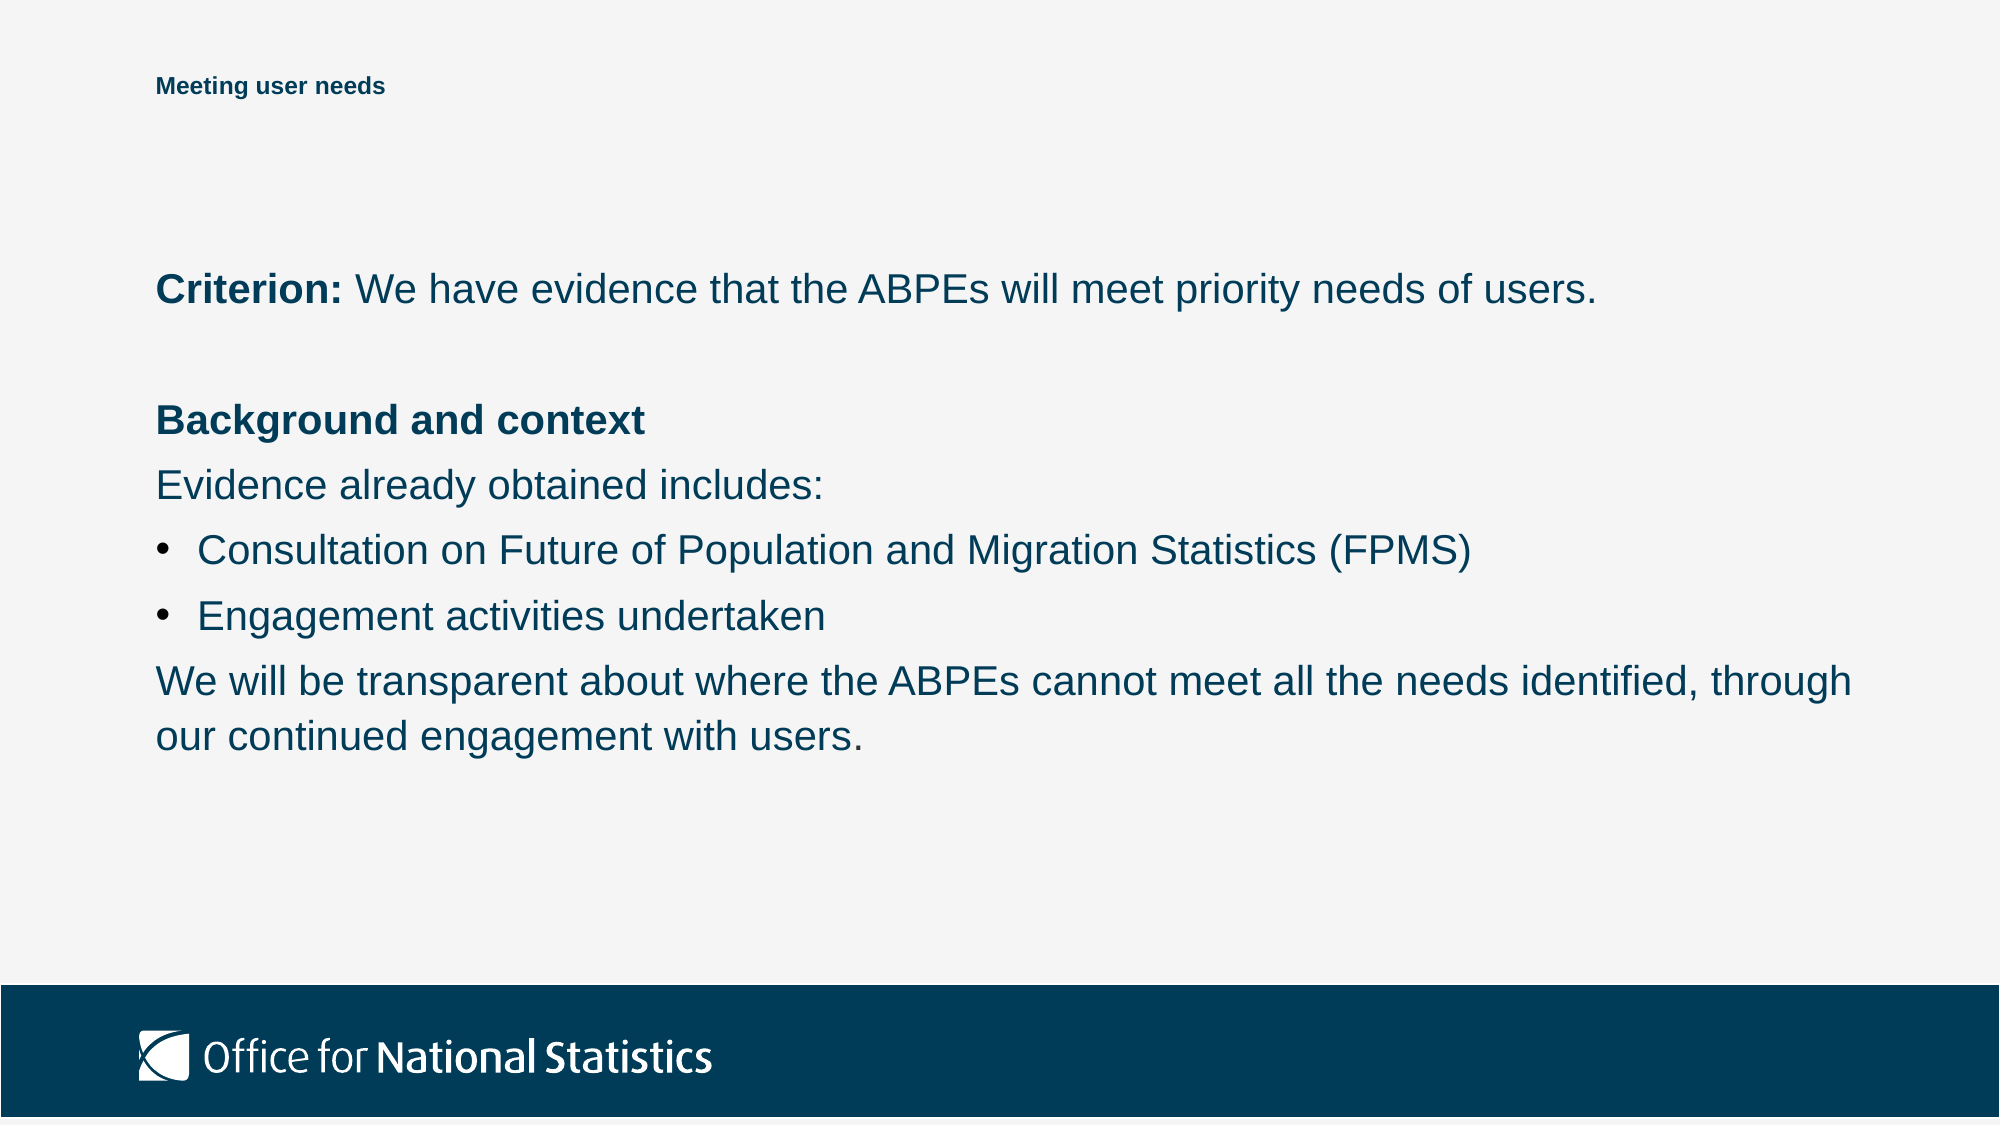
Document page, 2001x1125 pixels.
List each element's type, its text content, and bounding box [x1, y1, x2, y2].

title Meeting user needs [155, 71, 1881, 158]
list Criterion: We have evidence that the ABPEs will meet priority needs of users. Background and context Evidence already obtained includes: Consultation on Future of Population and Migration Statistics (FPMS) Engagement activities undertaken We will be transparent about where the ABPEs cannot meet all the needs identified, through our continued engagement with users. [155, 256, 1899, 760]
